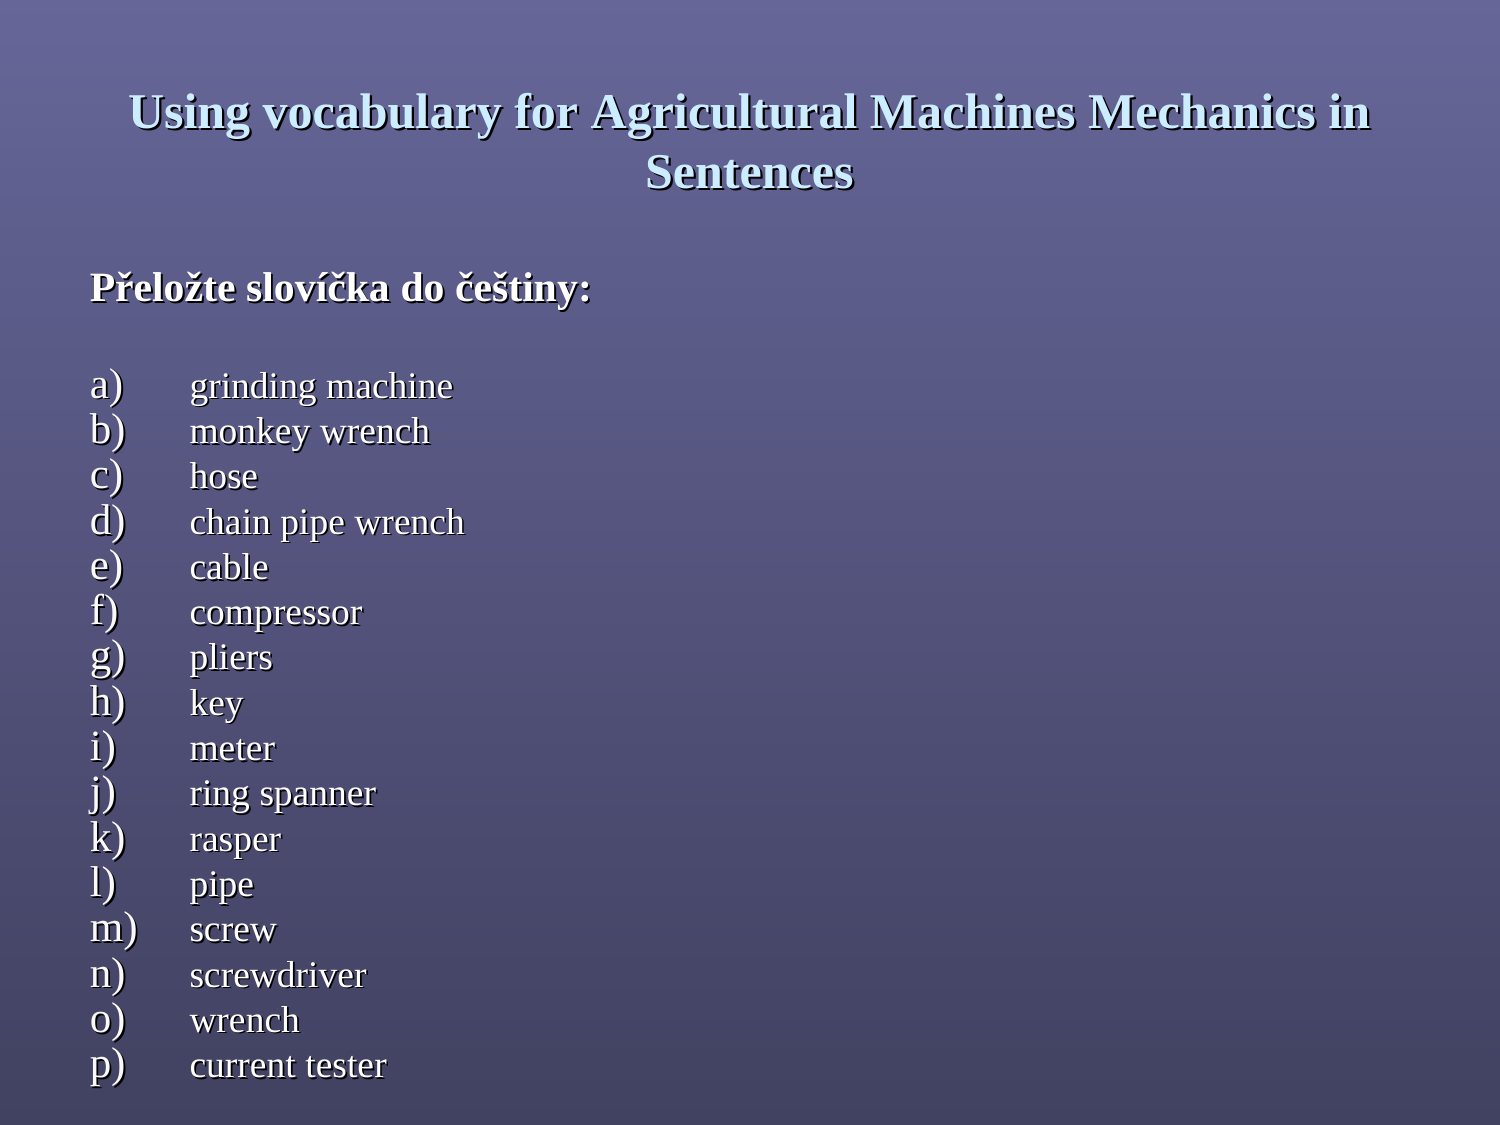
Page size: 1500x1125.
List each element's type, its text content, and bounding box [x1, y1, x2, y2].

list Přeložte slovíčka do češtiny: grinding machine monkey wrench hose chain pipe wrench cable compressor pliers key meter ring spanner rasper pipe screw screwdriver wrench current tester [74, 262, 1425, 1125]
title Using vocabulary for Agricultural Machines Mechanics in Sentences [74, 44, 1425, 233]
